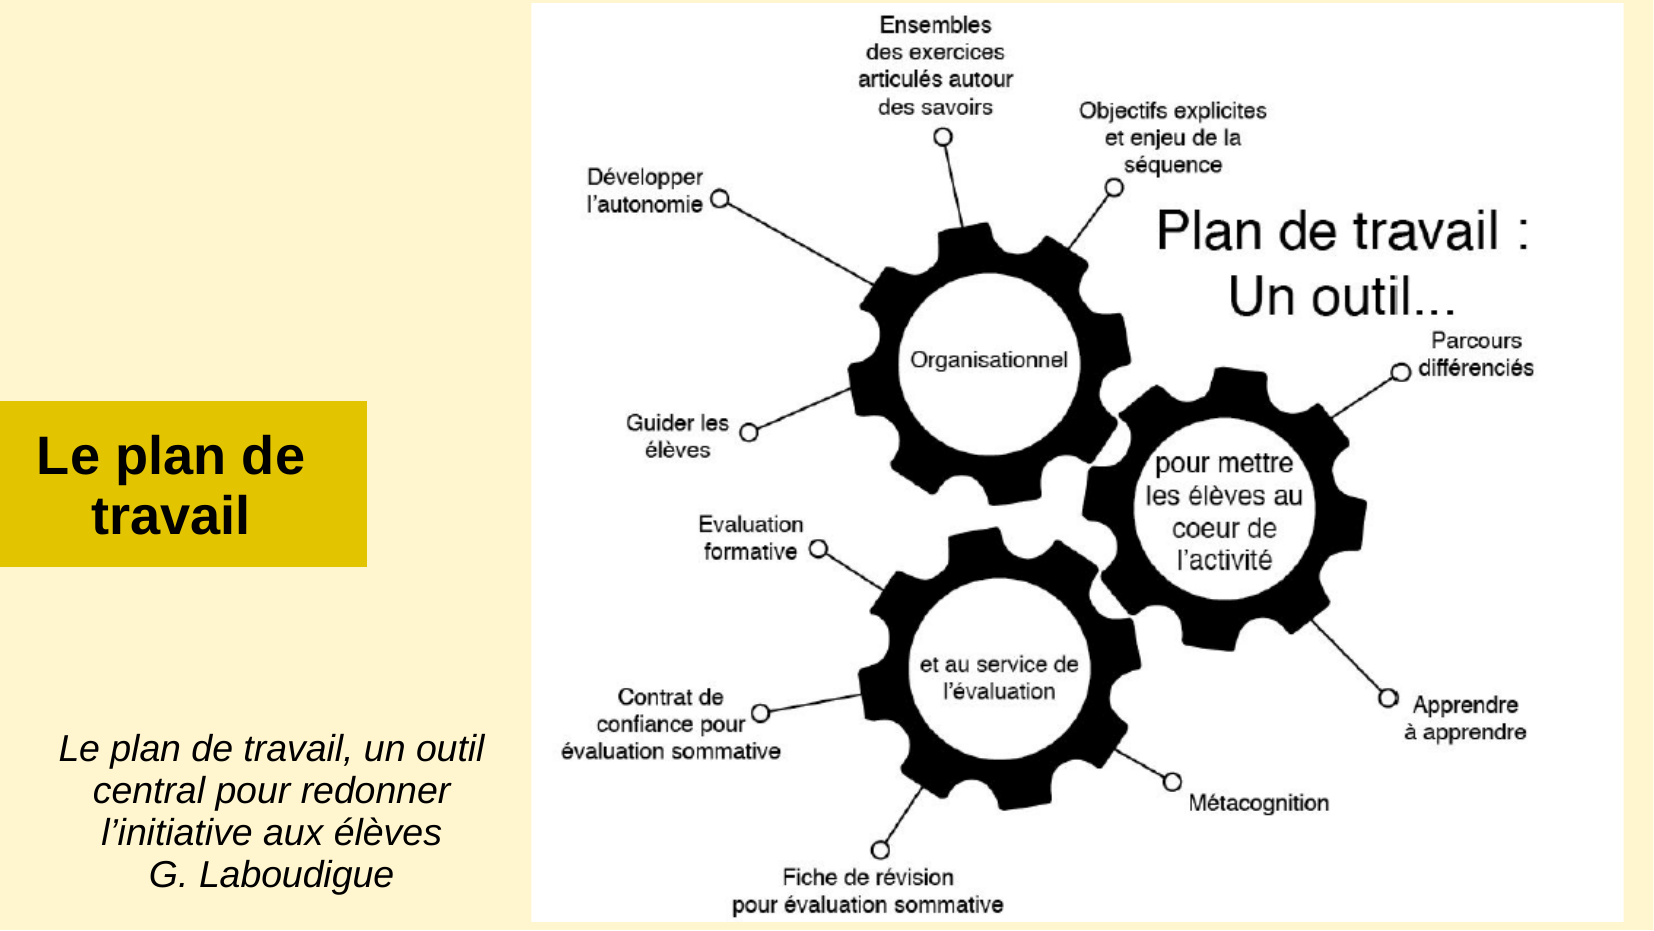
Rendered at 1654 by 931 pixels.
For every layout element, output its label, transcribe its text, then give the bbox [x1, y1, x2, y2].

picture [531, 3, 1624, 922]
text_box Le plan de travail, un outil central pour redonner l’initiative aux élèves G. Laboudigue [23, 720, 520, 931]
text_box [0, 401, 367, 567]
text_box Le plan de travail [11, 417, 331, 615]
